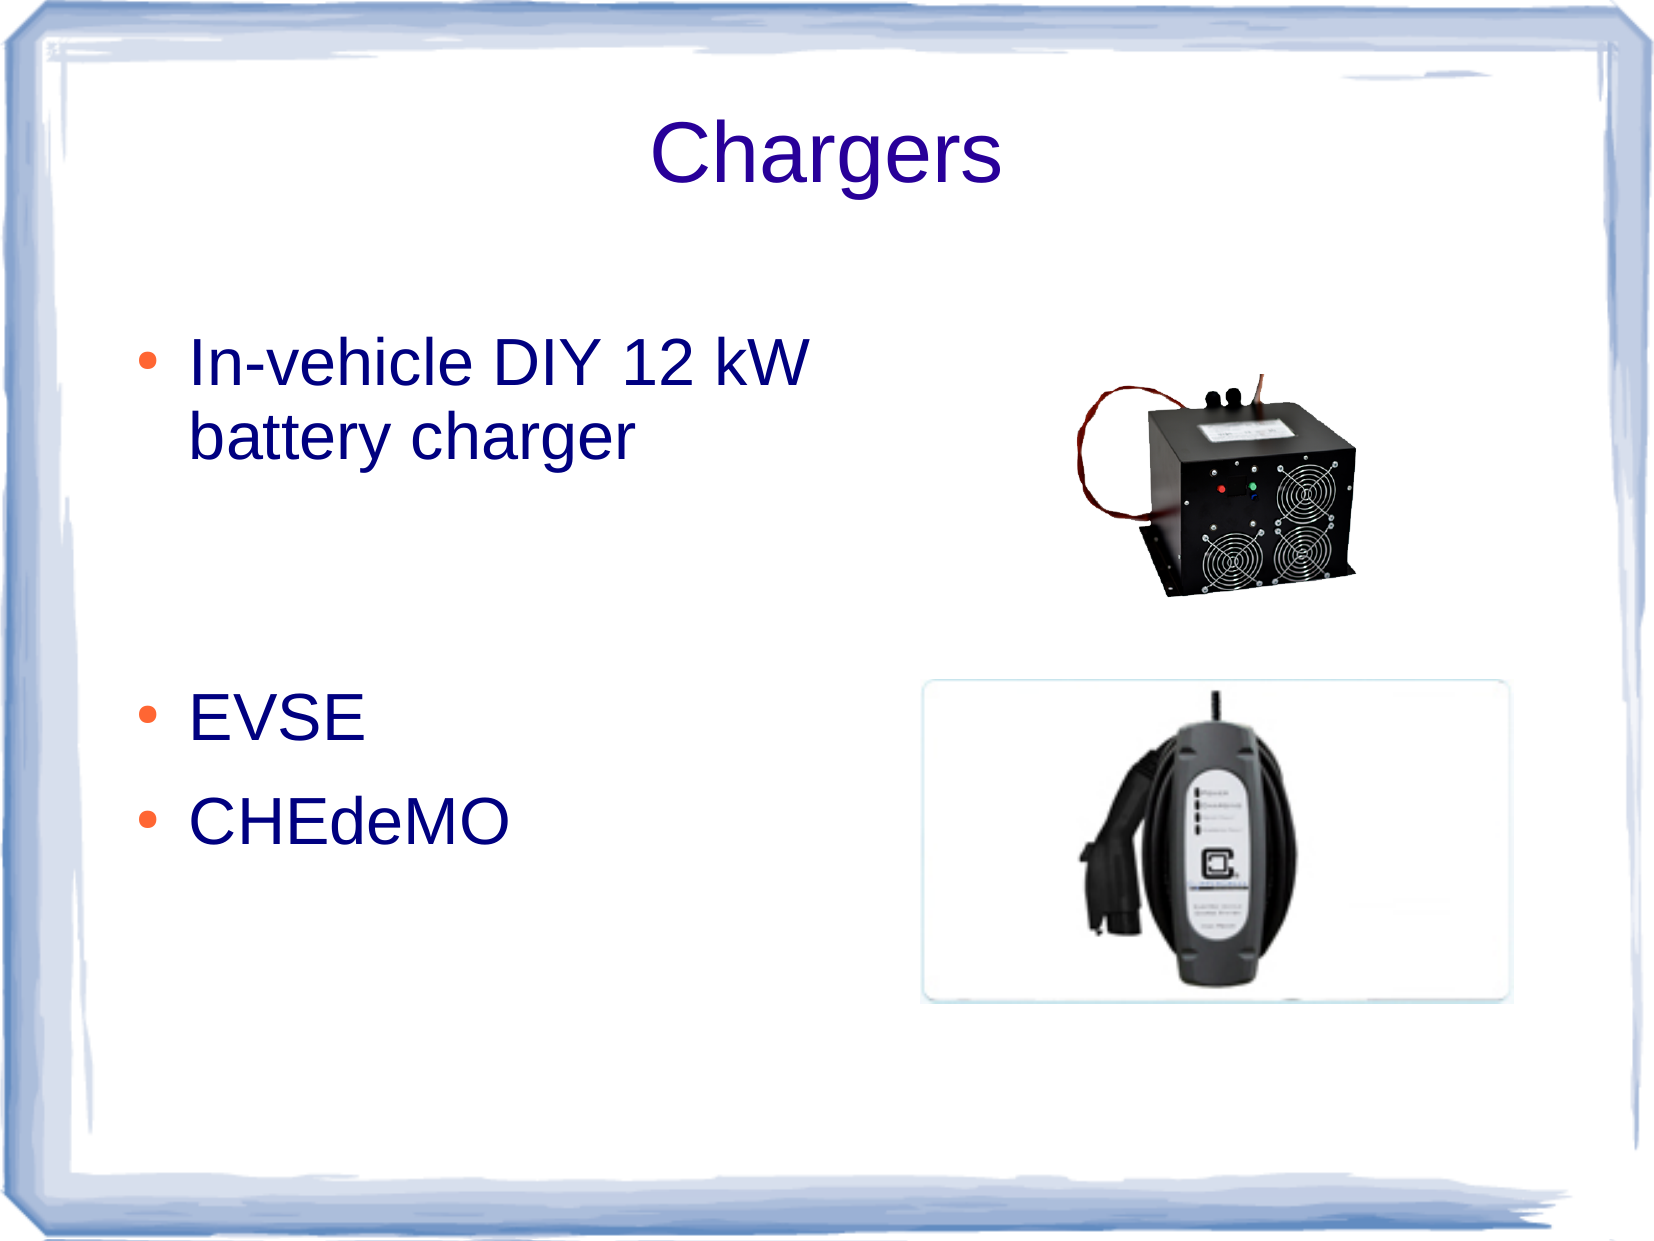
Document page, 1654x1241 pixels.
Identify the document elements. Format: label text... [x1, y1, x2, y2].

title Chargers [82, 49, 1571, 257]
picture [0, 0, 1654, 1241]
list EVSE CHEdeMO [118, 679, 827, 1004]
list In-vehicle DIY 12 kW battery charger [118, 324, 827, 649]
